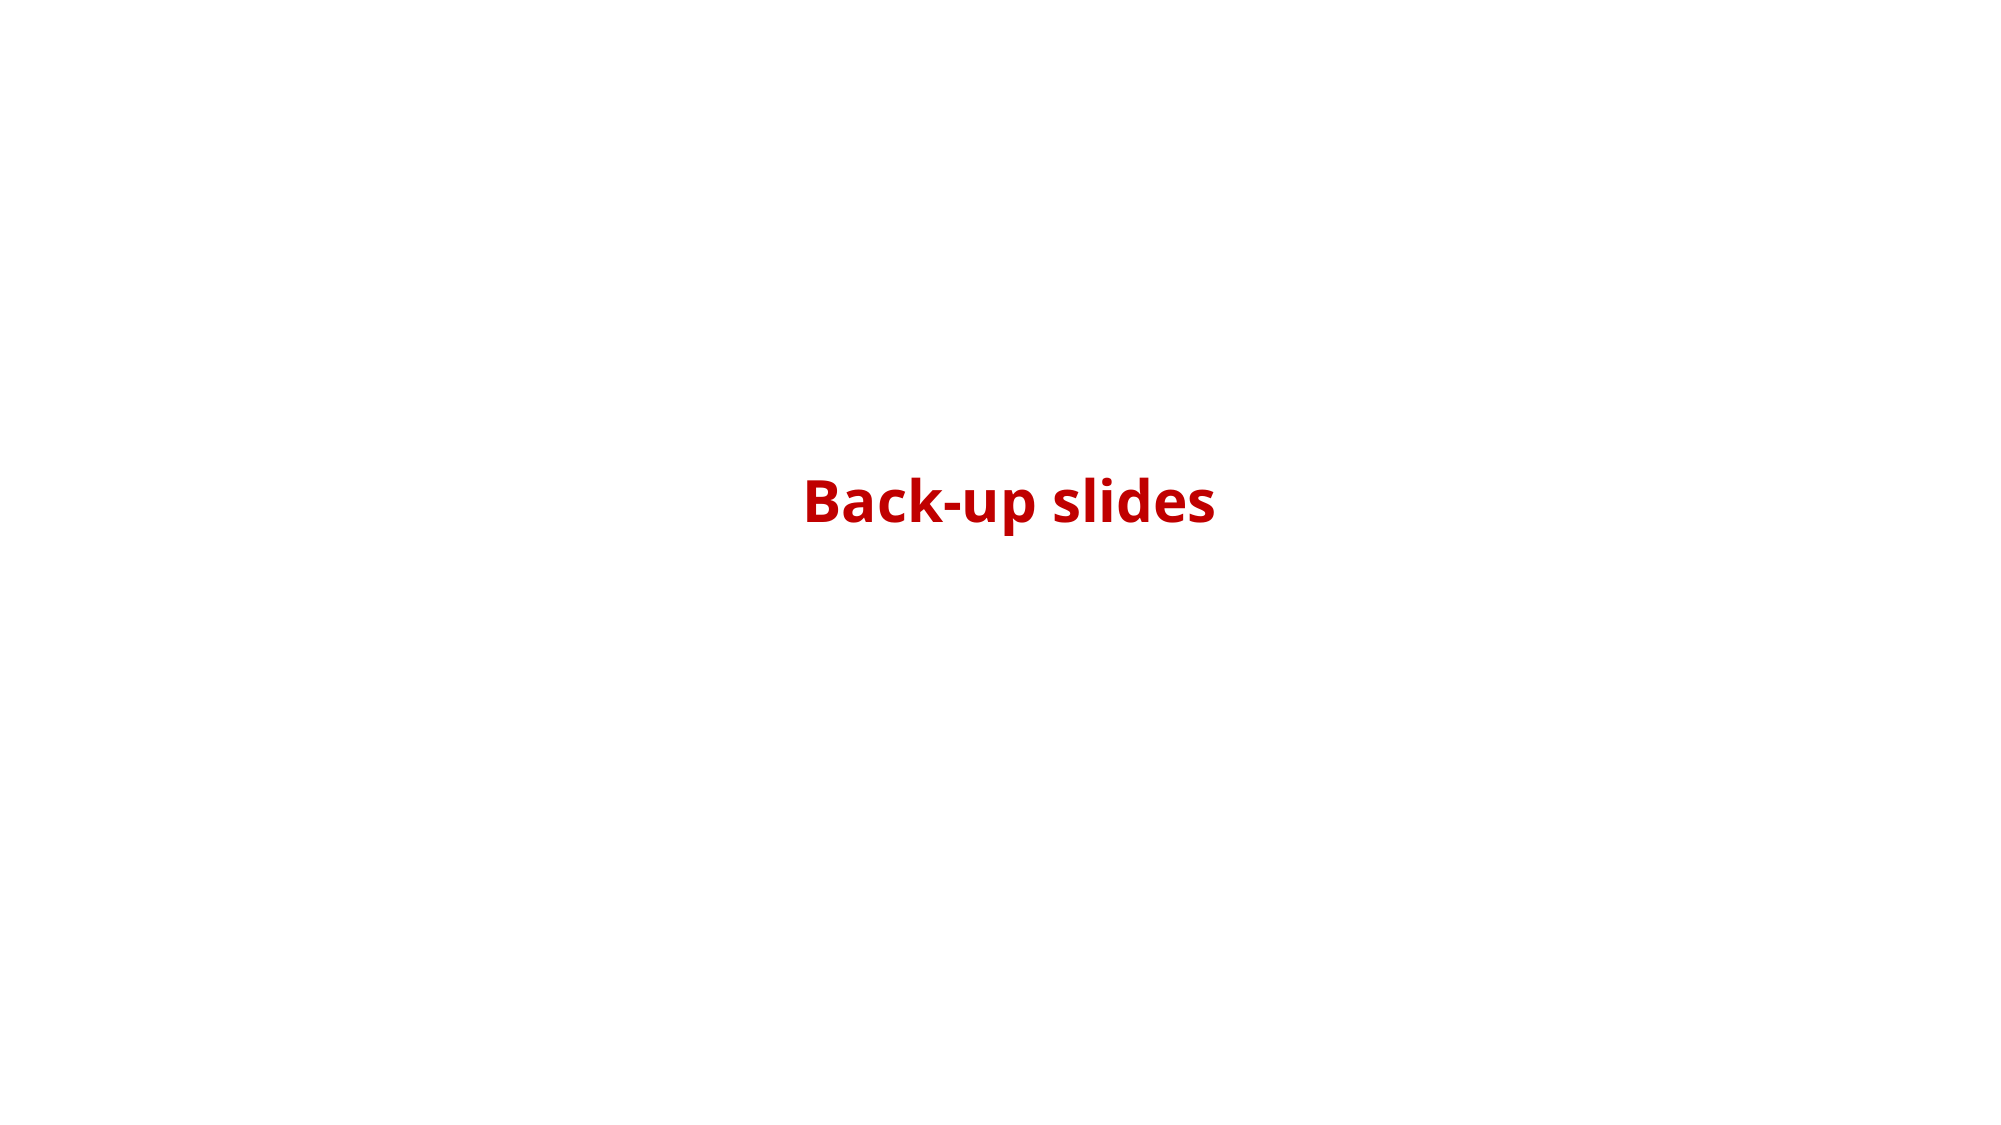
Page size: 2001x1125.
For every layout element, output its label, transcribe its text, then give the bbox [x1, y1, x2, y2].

text_box Back-up slides [522, 456, 1497, 543]
